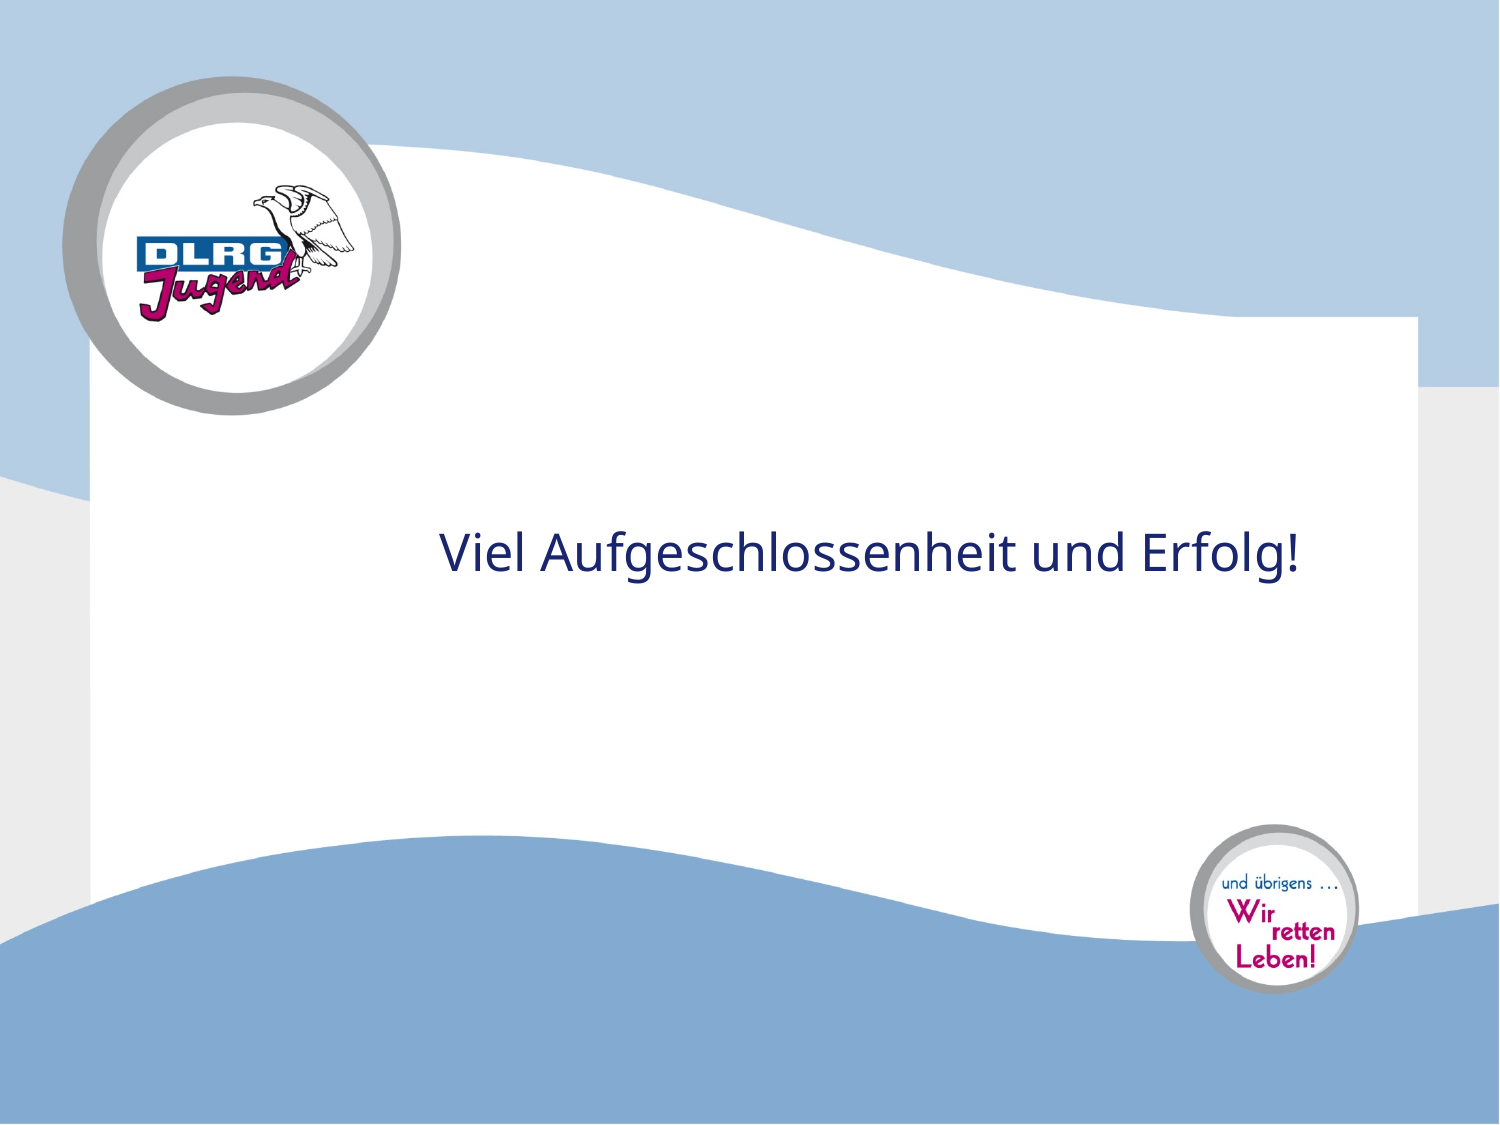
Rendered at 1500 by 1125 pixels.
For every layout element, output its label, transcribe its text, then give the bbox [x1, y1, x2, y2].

title Viel Aufgeschlossenheit und Erfolg! [425, 387, 1413, 600]
picture [0, 0, 1500, 1125]
